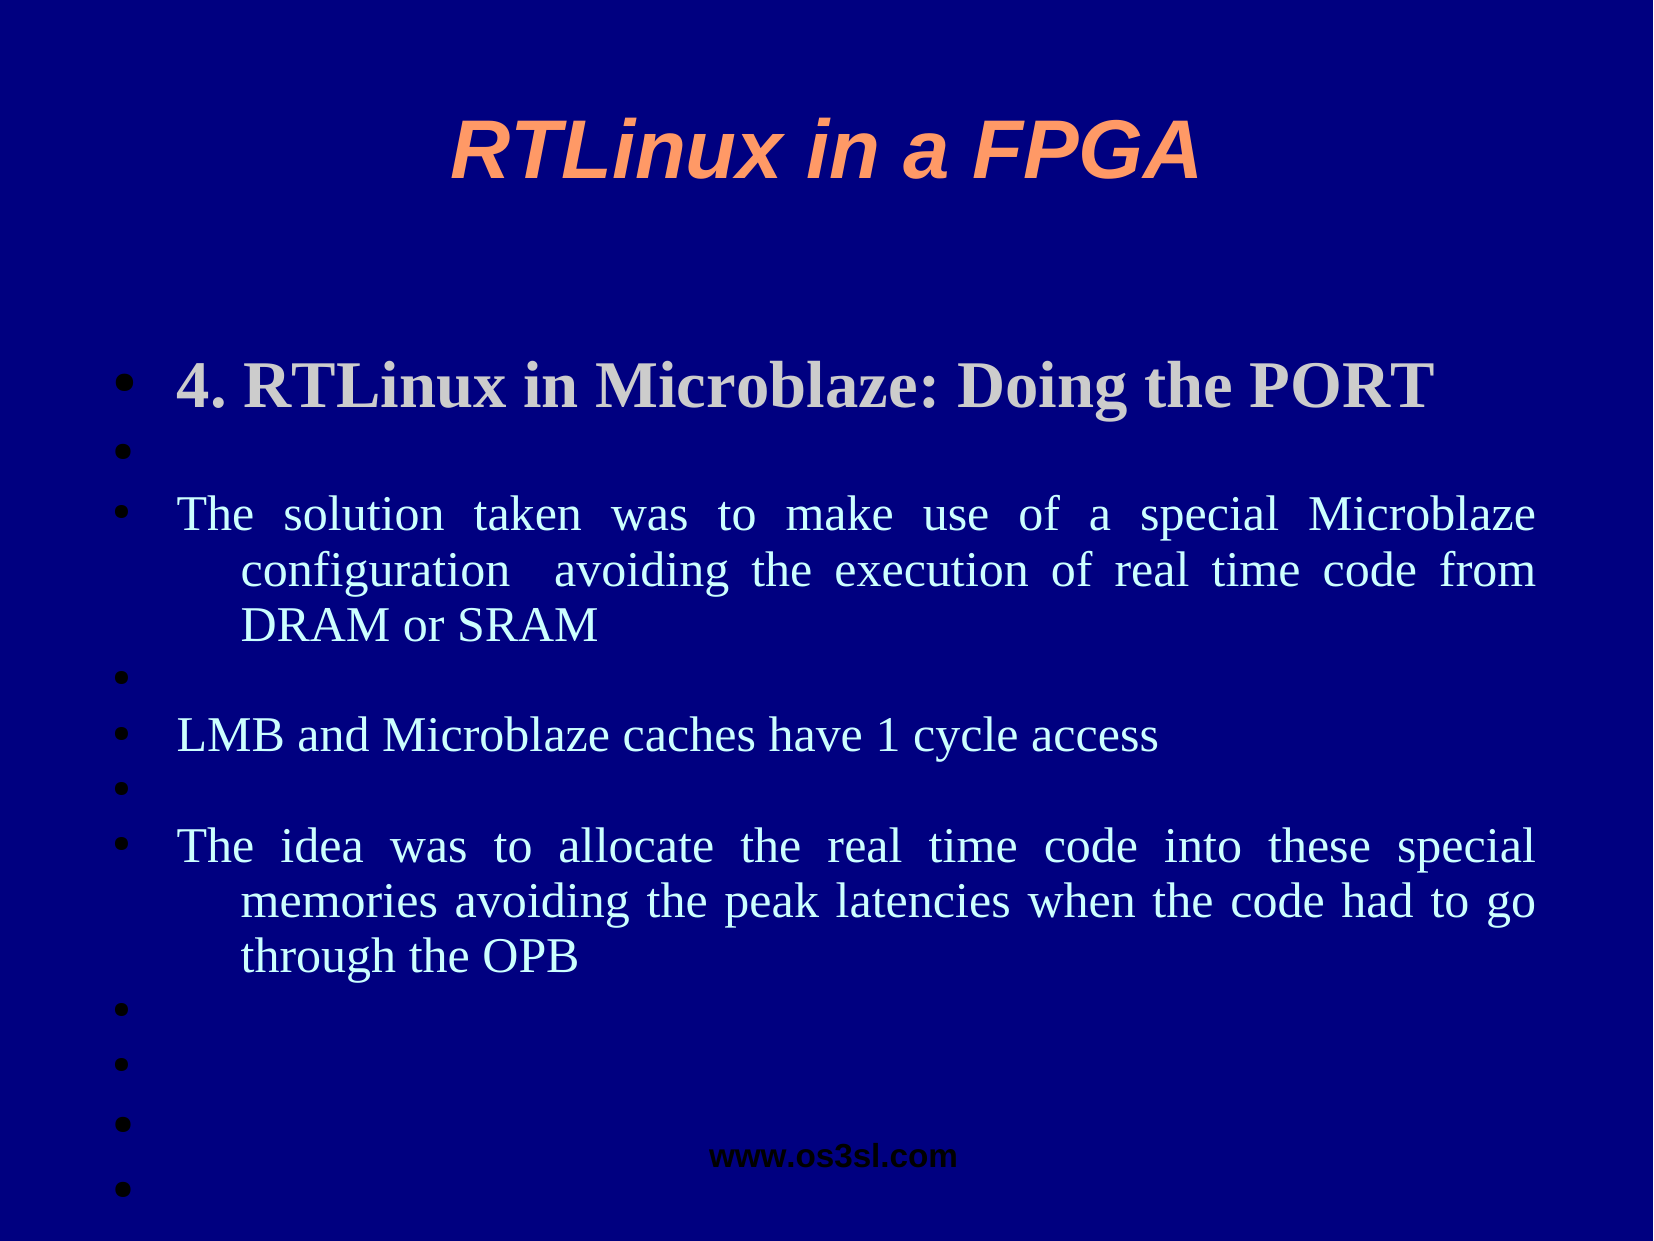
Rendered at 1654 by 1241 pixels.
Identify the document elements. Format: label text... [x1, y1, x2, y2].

subtitle 4. RTLinux in Microblaze: Doing the PORT The solution taken was to make use of a special Microblaze configuration avoiding the execution of real time code from DRAM or SRAM LMB and Microblaze caches have 1 cycle access The idea was to allocate the real time code into these special memories avoiding the peak latencies when the code had to go through the OPB [98, 300, 1538, 1241]
title RTLinux in a FPGA [121, 46, 1534, 254]
text_box www.os3sl.com [709, 1137, 959, 1199]
